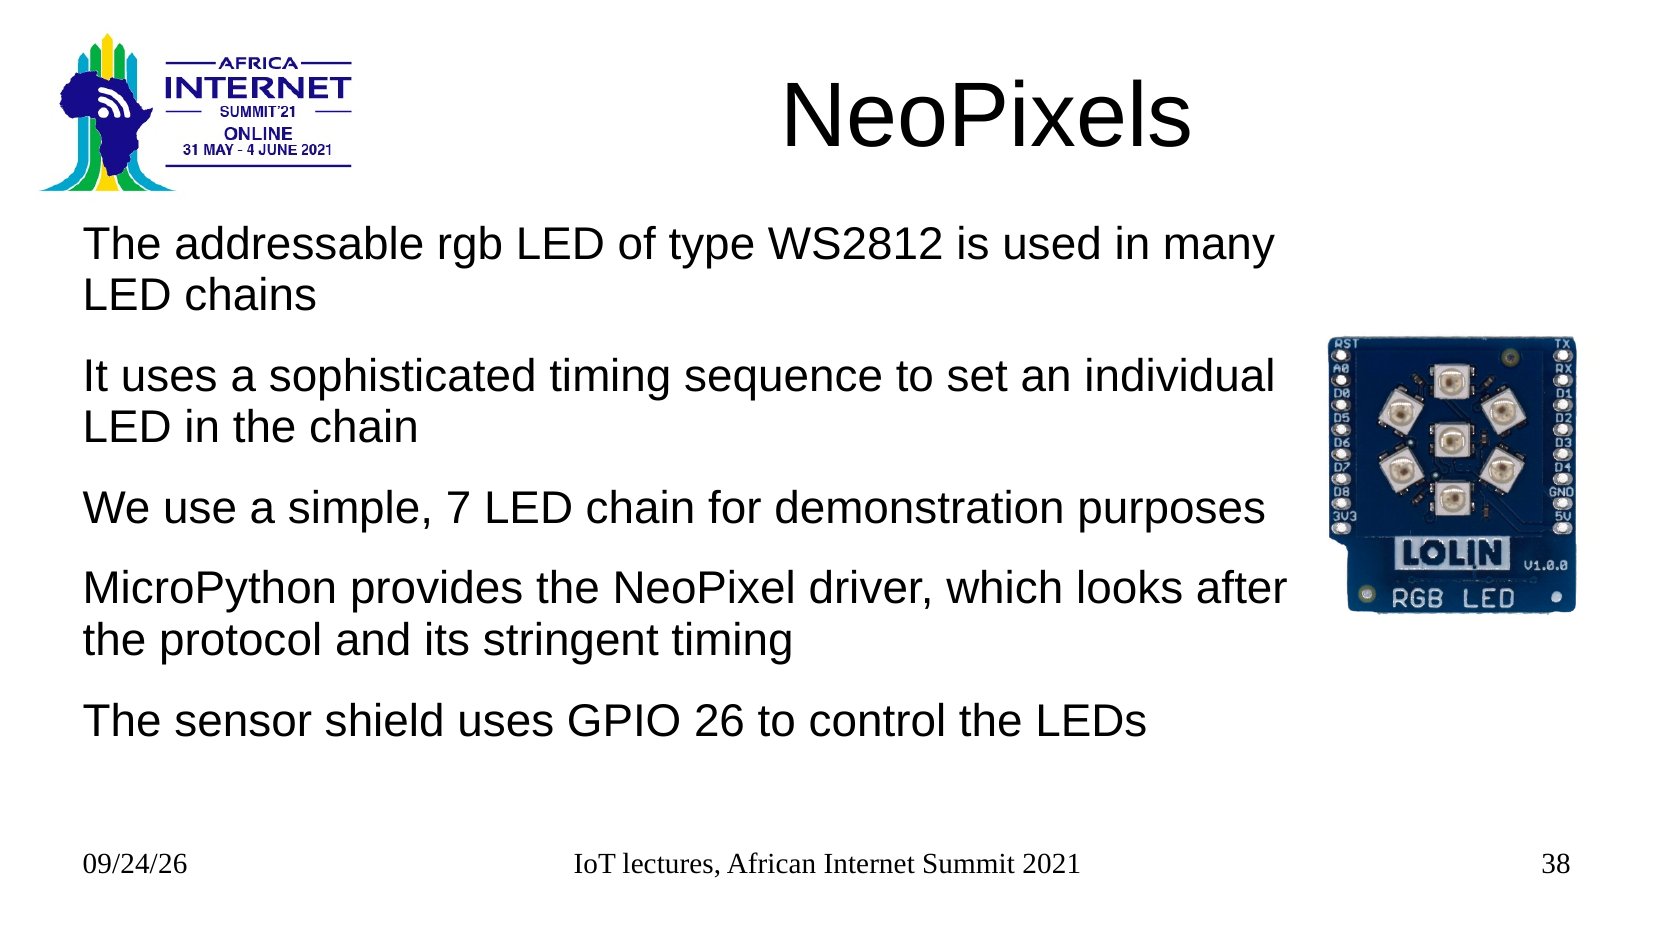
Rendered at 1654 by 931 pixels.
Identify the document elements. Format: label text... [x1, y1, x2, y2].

picture [1299, 324, 1598, 621]
picture [9, 11, 384, 207]
title NeoPixels [403, 37, 1571, 193]
list The addressable rgb LED of type WS2812 is used in many LED chains It uses a sophisticated timing sequence to set an individual LED in the chain We use a simple, 7 LED chain for demonstration purposes MicroPython provides the NeoPixel driver, which looks after the protocol and its stringent timing The sensor shield uses GPIO 26 to control the LEDs [82, 217, 1300, 758]
